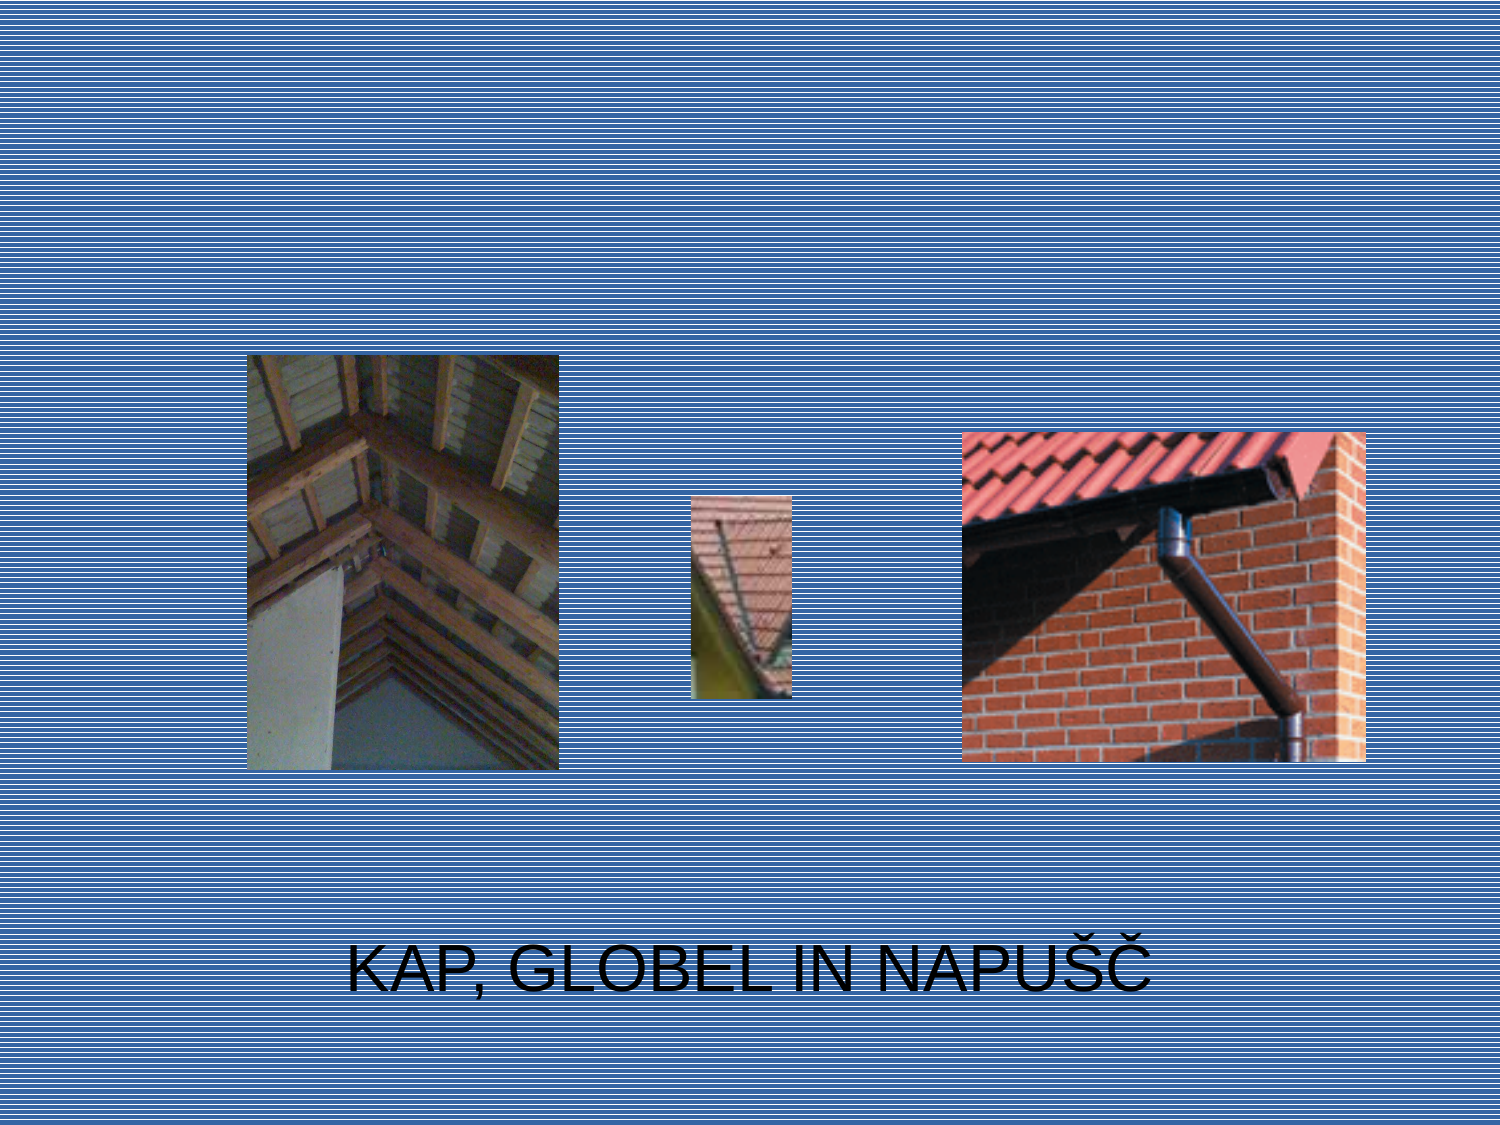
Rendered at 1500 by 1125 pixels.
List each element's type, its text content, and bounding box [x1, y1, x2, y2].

picture [247, 355, 559, 770]
picture [690, 491, 792, 705]
picture [962, 432, 1366, 762]
list KAP, GLOBEL IN NAPUŠČ [75, 916, 1425, 1035]
